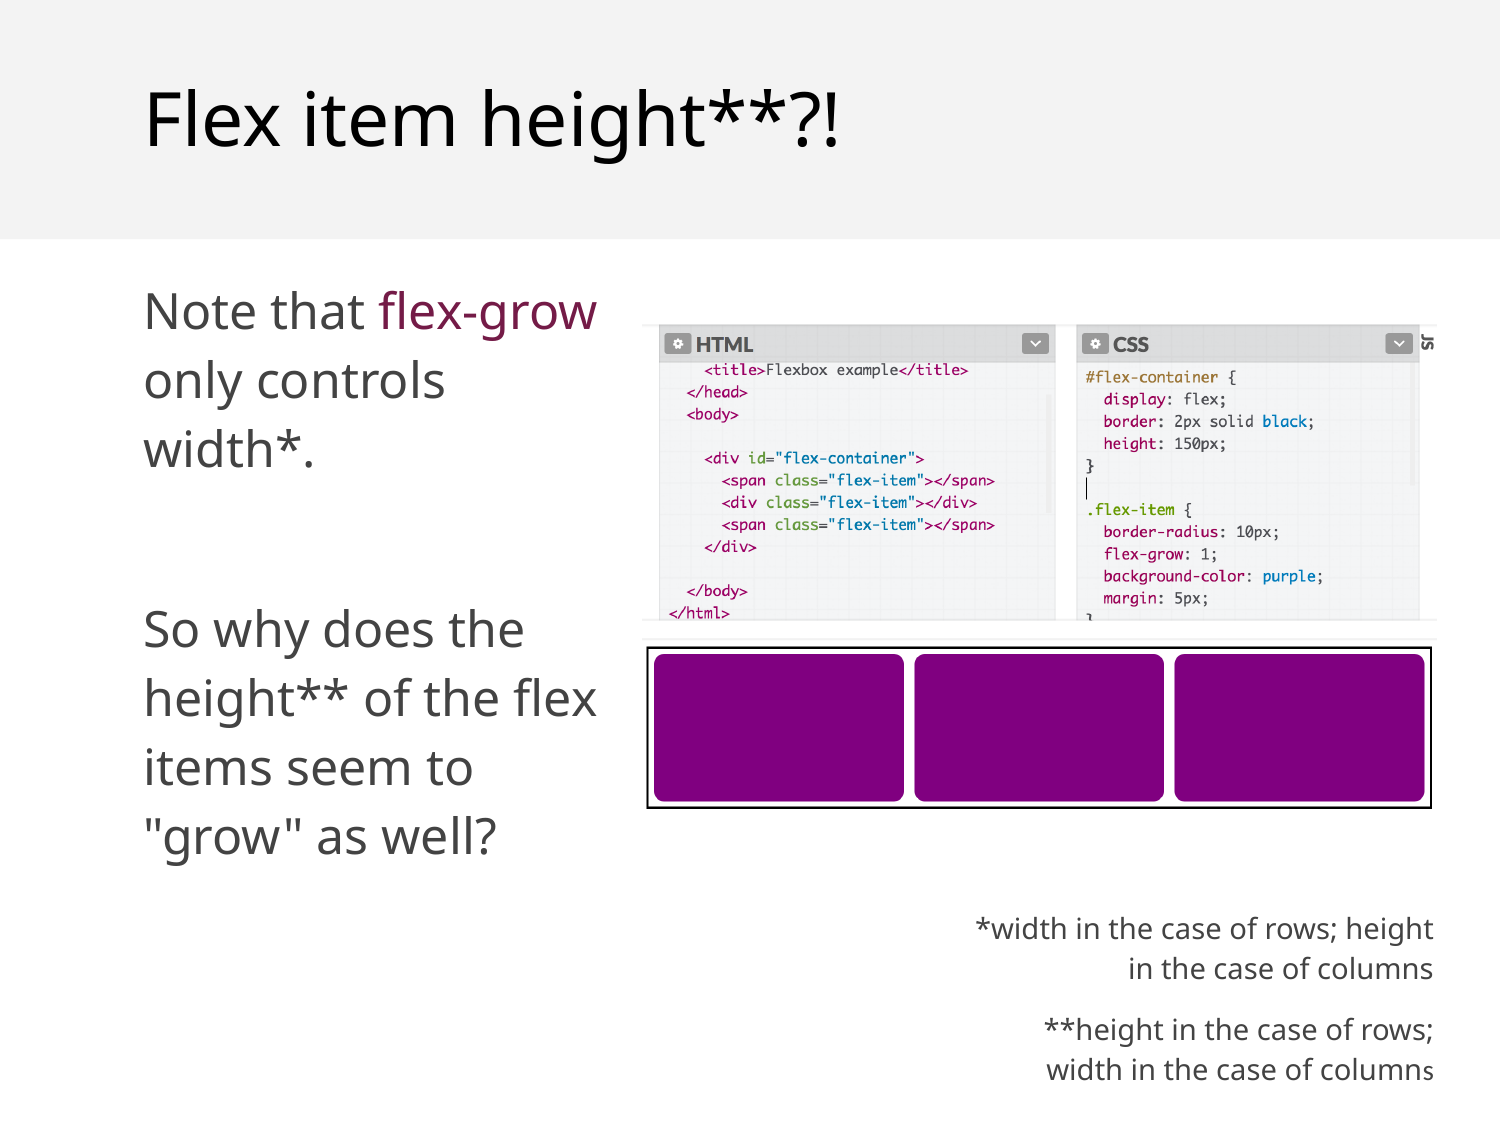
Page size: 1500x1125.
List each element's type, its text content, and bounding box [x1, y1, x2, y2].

picture [642, 316, 1437, 819]
list *width in the case of rows; height in the case of columns **height in the case of rows; width in the case of columns [951, 890, 1449, 1037]
title Flex item height**?! [128, 56, 1372, 183]
list Note that flex-grow only controls width*. So why does the height** of the flex items seem to "grow" as well? [128, 255, 626, 1007]
